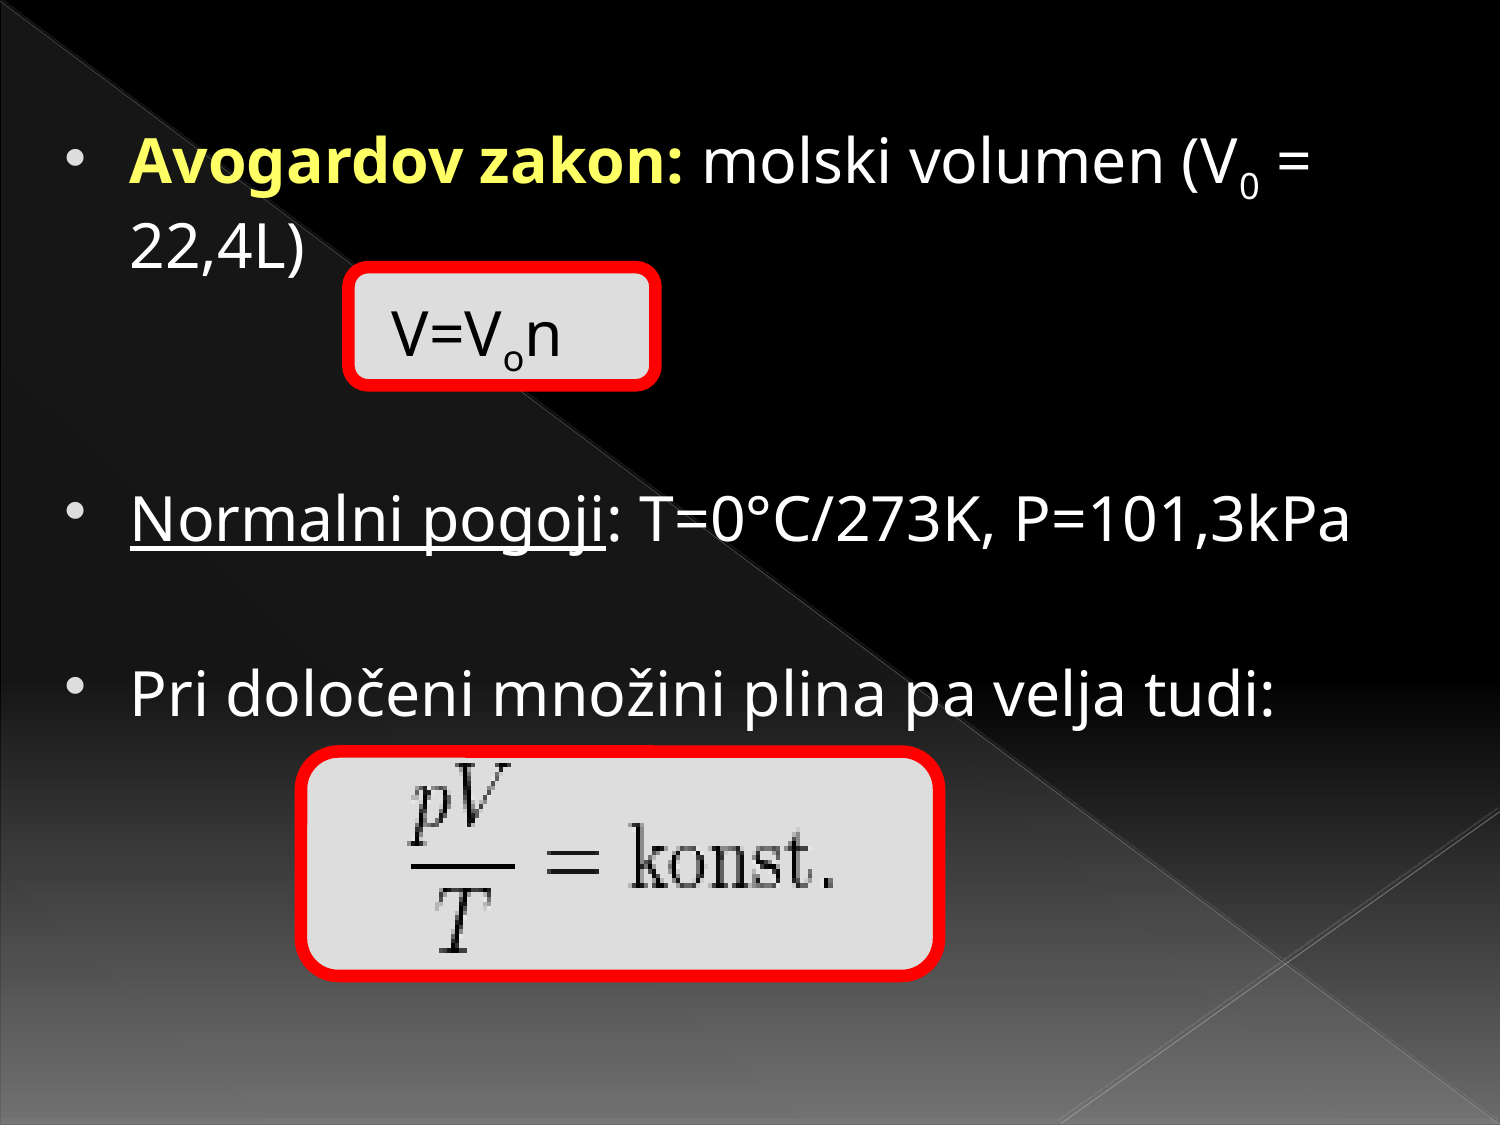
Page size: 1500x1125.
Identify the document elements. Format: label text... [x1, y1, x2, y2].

list Avogardov zakon: molski volumen (V0 = 22,4L) V=Von Normalni pogoji: T=0°C/273K, P=101,3kPa Pri določeni množini plina pa velja tudi: [41, 113, 1392, 864]
picture [407, 763, 833, 953]
text_box [300, 751, 940, 977]
